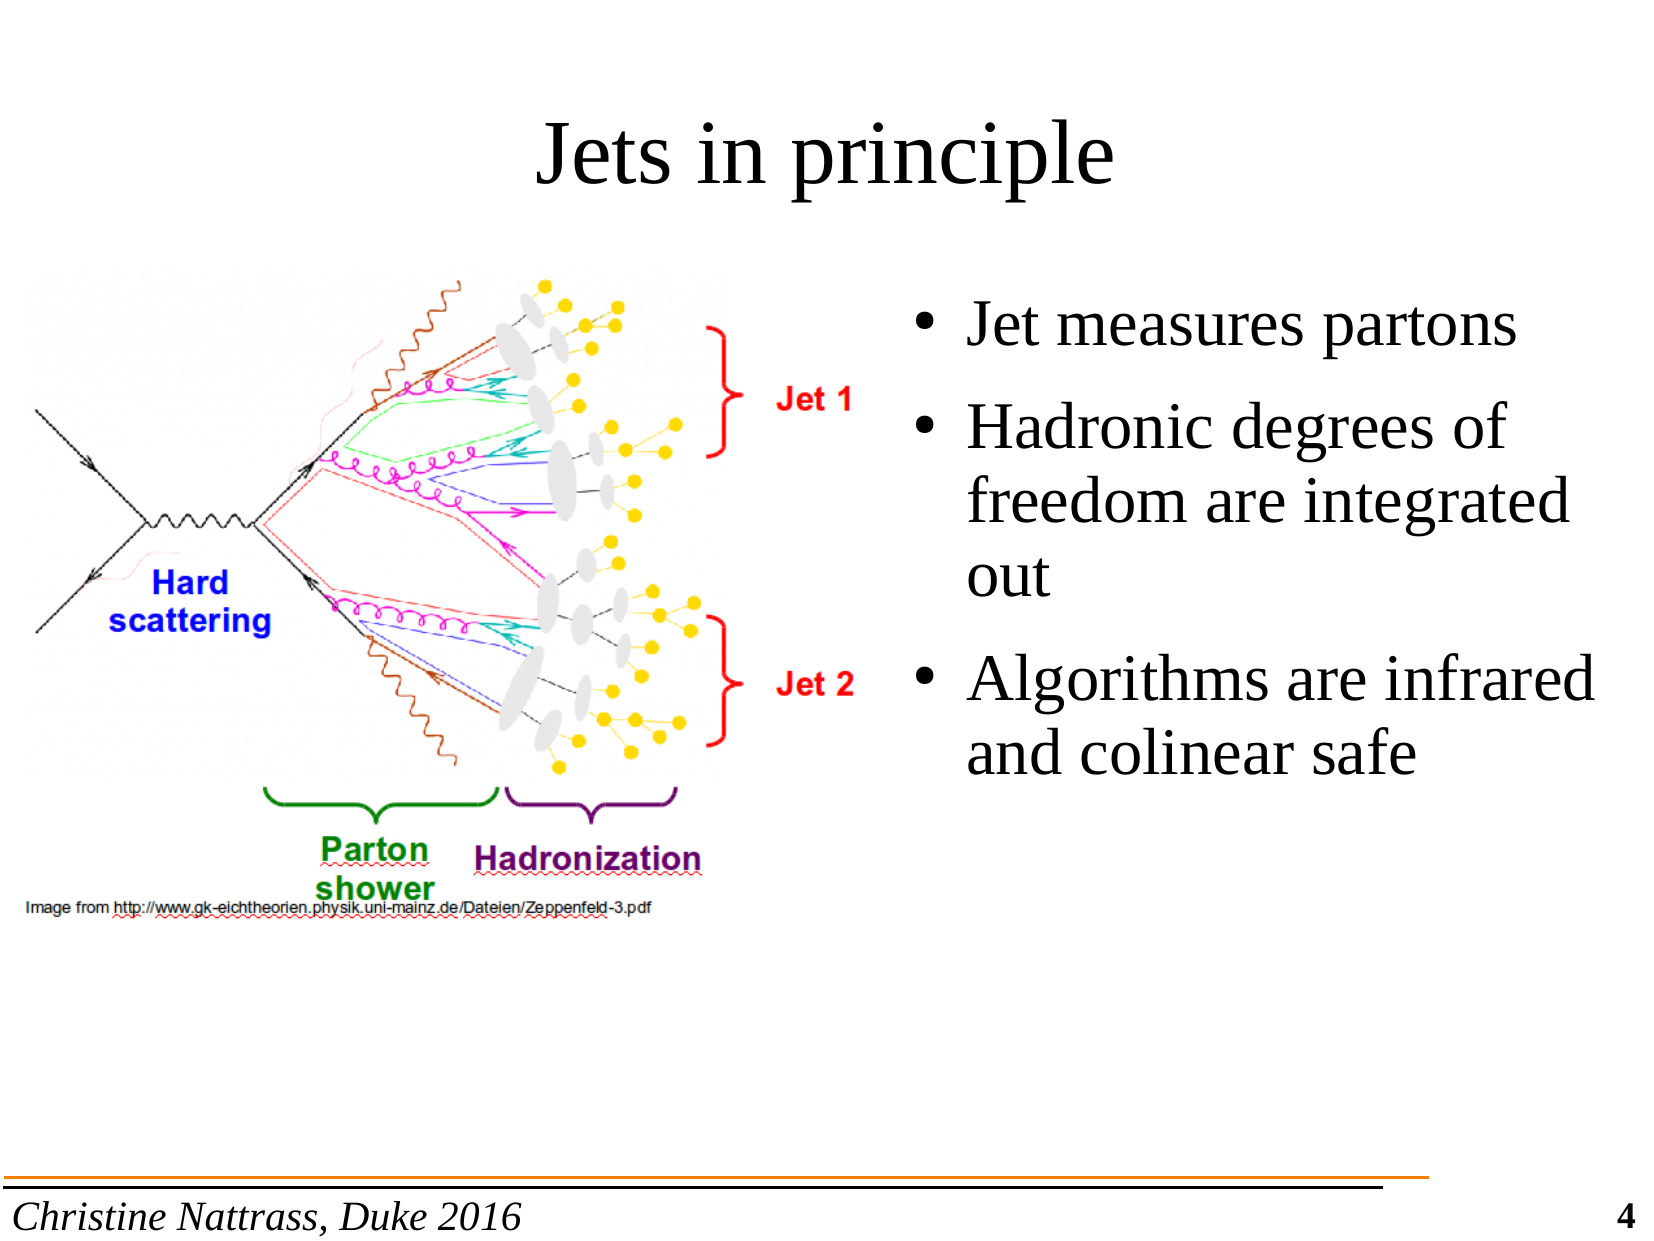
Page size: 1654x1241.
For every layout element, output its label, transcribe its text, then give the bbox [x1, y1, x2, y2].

title Jets in principle [82, 49, 1571, 257]
list Jet measures partons Hadronic degrees of freedom are integrated out Algorithms are infrared and colinear safe [895, 285, 1606, 1006]
picture [15, 239, 1187, 961]
